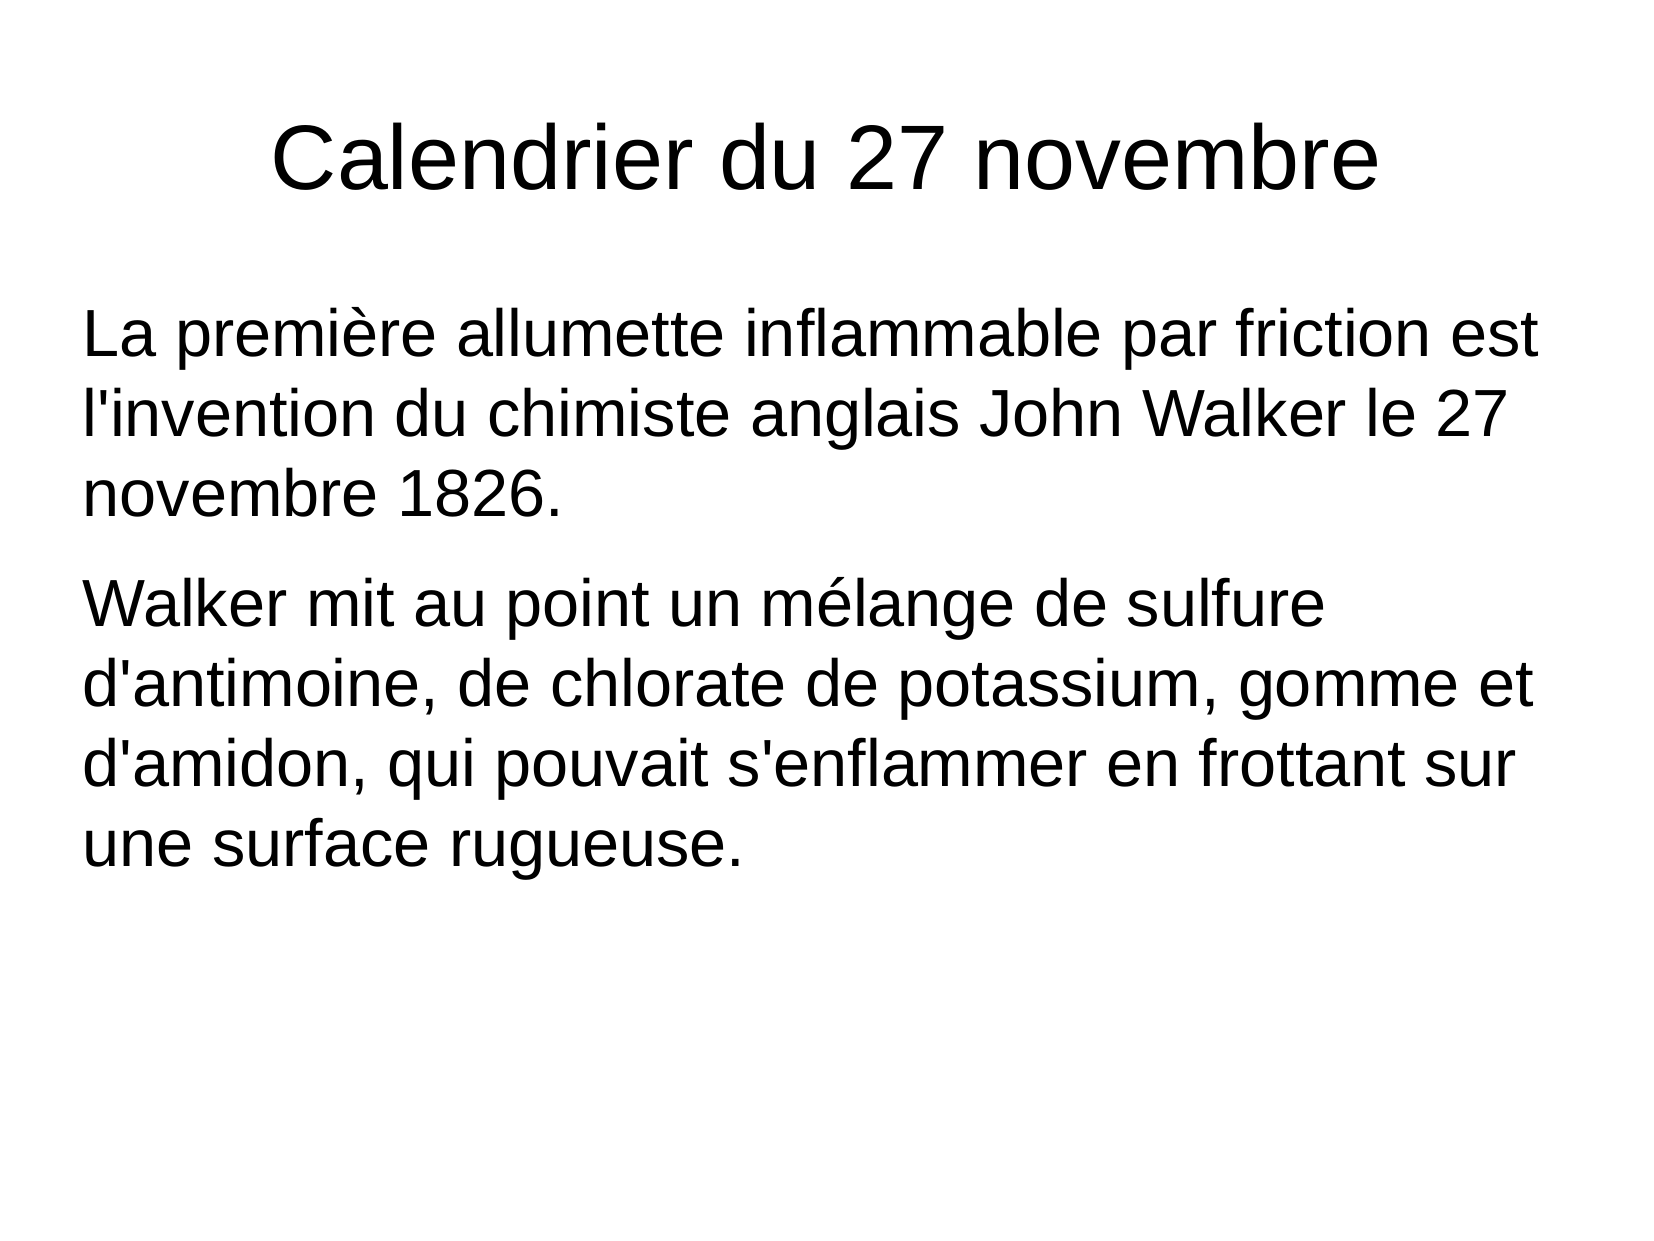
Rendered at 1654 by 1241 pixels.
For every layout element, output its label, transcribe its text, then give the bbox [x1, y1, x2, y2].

title Calendrier du 27 novembre [82, 49, 1571, 257]
list La première allumette inflammable par friction est l'invention du chimiste anglais John Walker le 27 novembre 1826. Walker mit au point un mélange de sulfure d'antimoine, de chlorate de potassium, gomme et d'amidon, qui pouvait s'enflammer en frottant sur une surface rugueuse. [82, 290, 1571, 1109]
